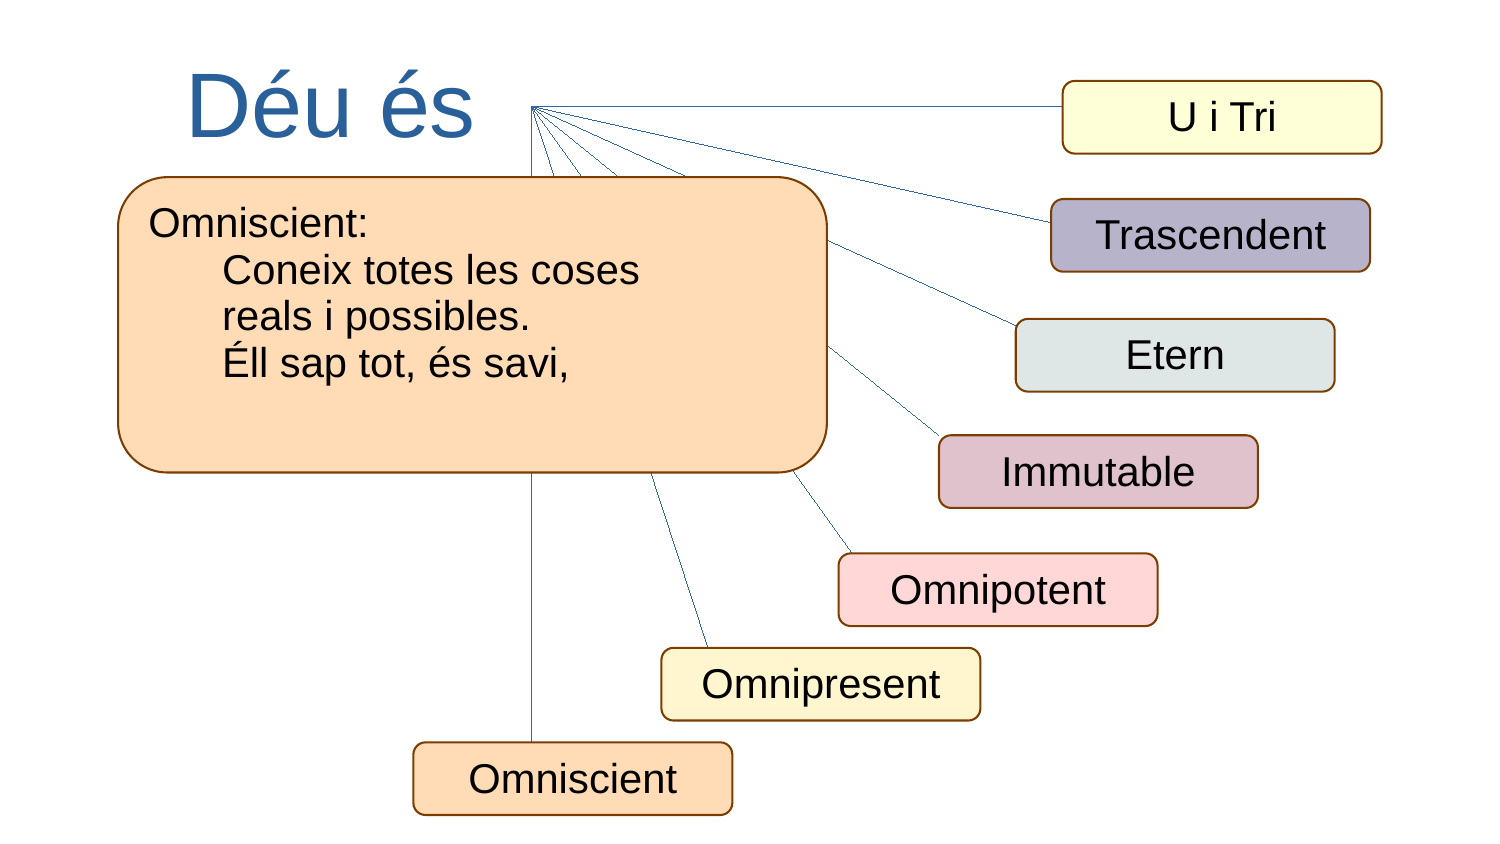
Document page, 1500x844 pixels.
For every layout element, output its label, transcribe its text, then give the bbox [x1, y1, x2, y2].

text_box U i Tri [1062, 80, 1382, 154]
text_box Omniscient [413, 742, 733, 816]
text_box Immutable [938, 435, 1258, 508]
text_box Etern [1015, 318, 1335, 392]
text_box Omnipresent [661, 647, 981, 721]
title Déu és [64, 35, 597, 177]
text_box Omniscient: Coneix totes les coses reals i possibles. Éll sap tot, és savi, [118, 177, 827, 473]
text_box Trascendent [1051, 199, 1371, 272]
text_box Omnipotent [838, 553, 1158, 627]
